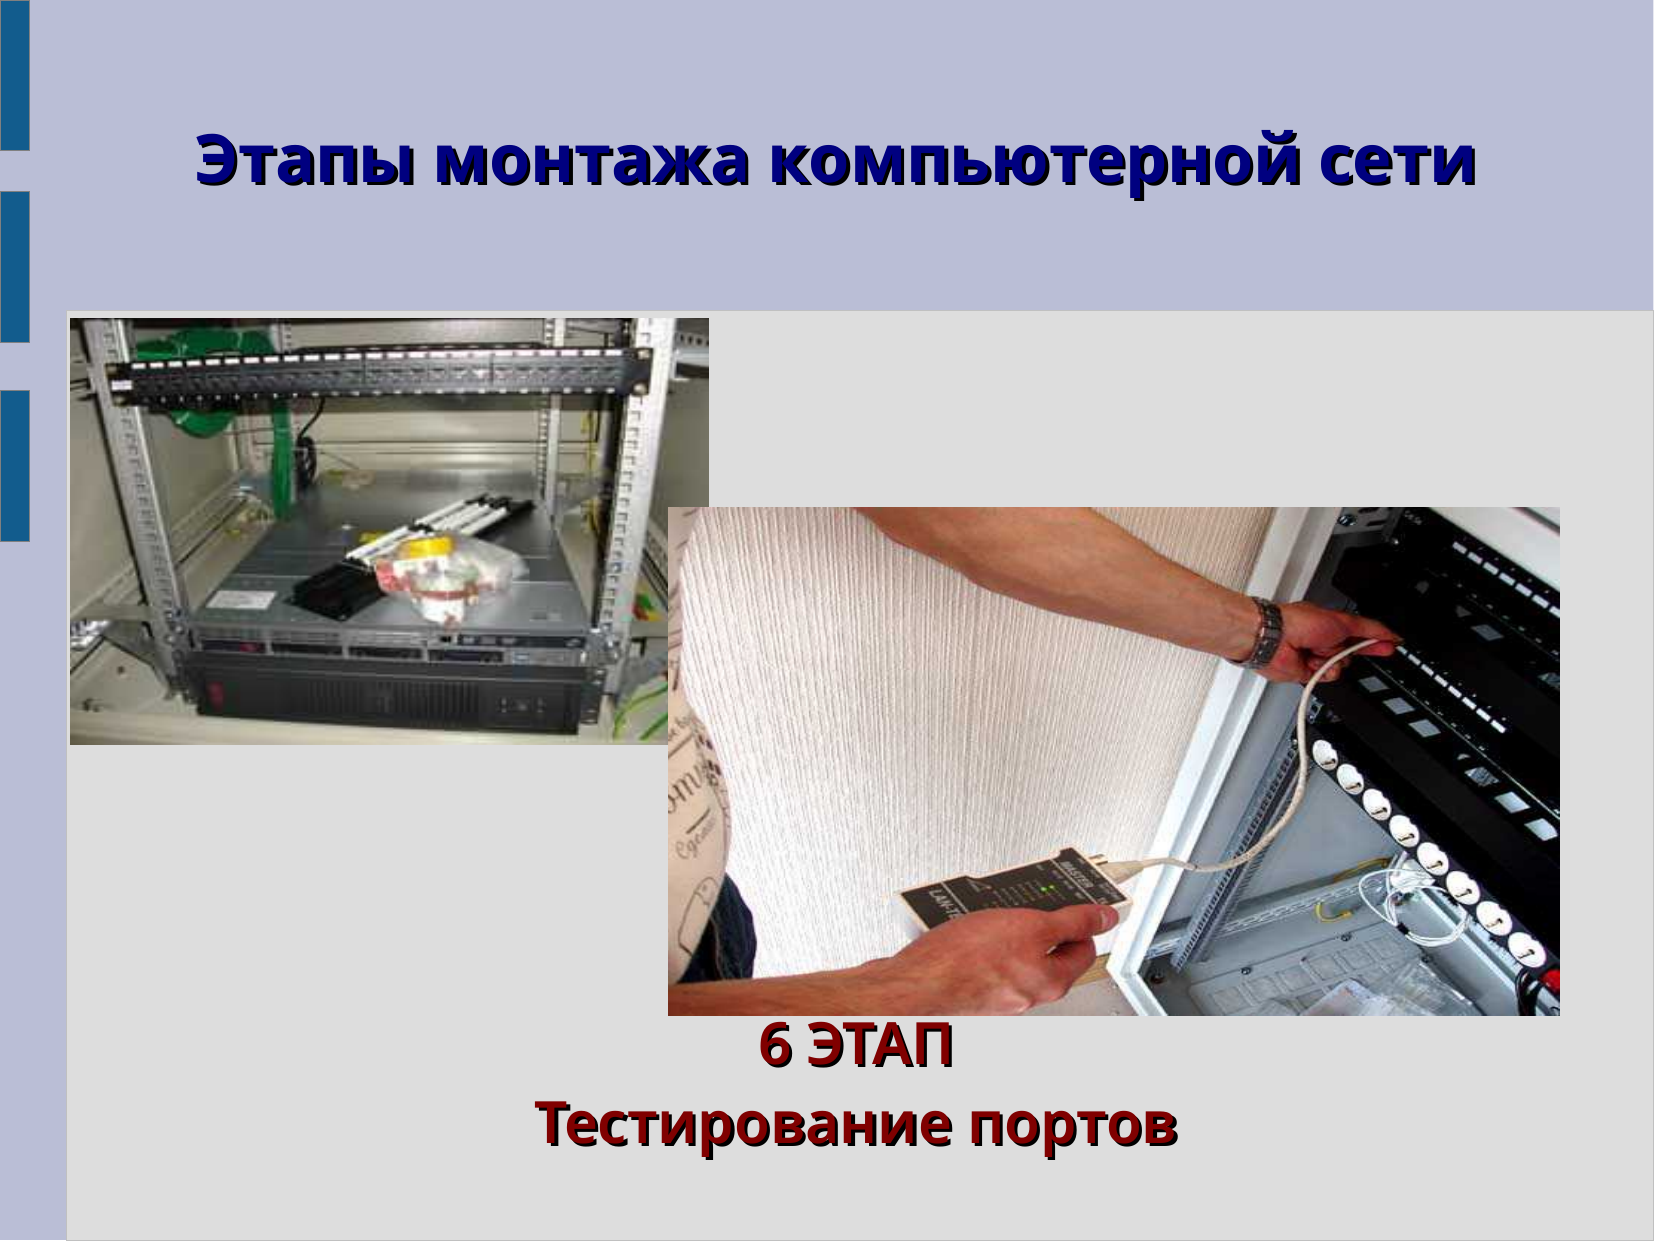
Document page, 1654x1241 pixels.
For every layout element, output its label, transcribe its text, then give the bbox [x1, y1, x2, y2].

text_box 6 ЭТАП Тестирование портов [188, 994, 1524, 1182]
picture [70, 318, 1560, 1016]
title Этапы монтажа компьютерной сети [129, 52, 1543, 260]
